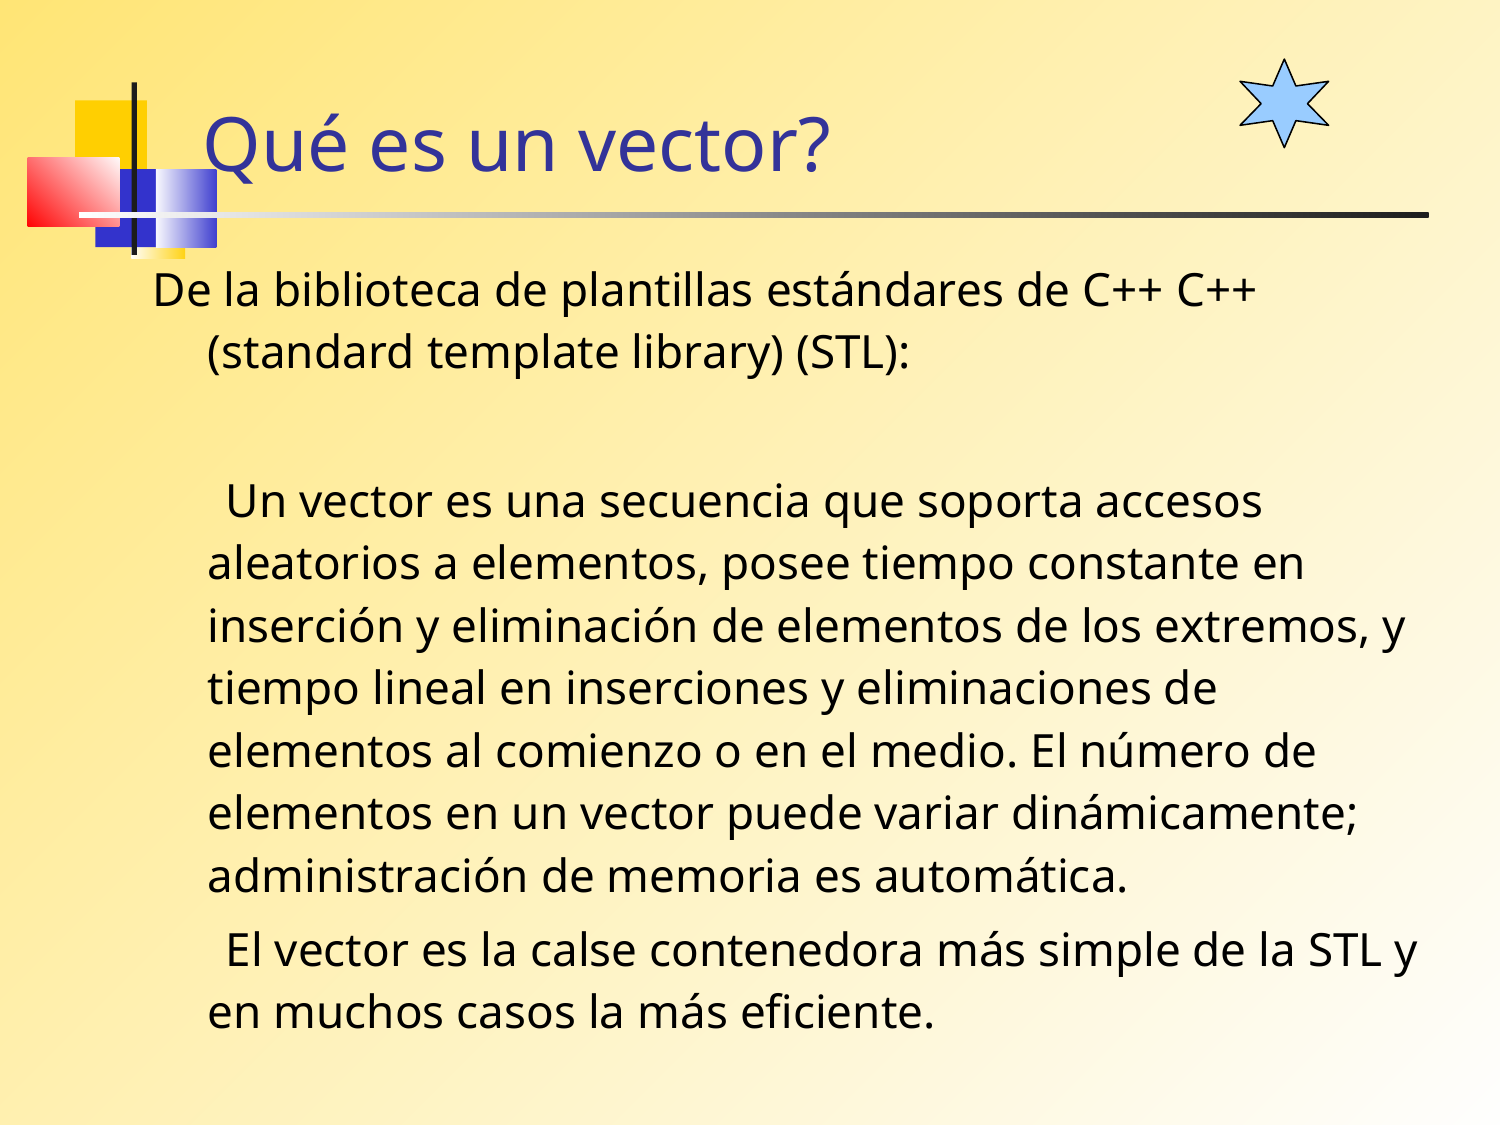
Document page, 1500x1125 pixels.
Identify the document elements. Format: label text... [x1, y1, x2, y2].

title Qué es un vector? [187, 37, 1466, 201]
text_box [1240, 59, 1329, 148]
list De la biblioteca de plantillas estándares de C++ C++ (standard template library) (STL): Un vector es una secuencia que soporta accesos aleatorios a elementos, posee tiempo constante en inserción y eliminación de elementos de los extremos, y tiempo lineal en inserciones y eliminaciones de elementos al comienzo o en el medio. El número de elementos en un vector puede variar dinámicamente; administración de memoria es automática. El vector es la calse contenedora más simple de la STL y en muchos casos la más eficiente. [137, 249, 1463, 1013]
